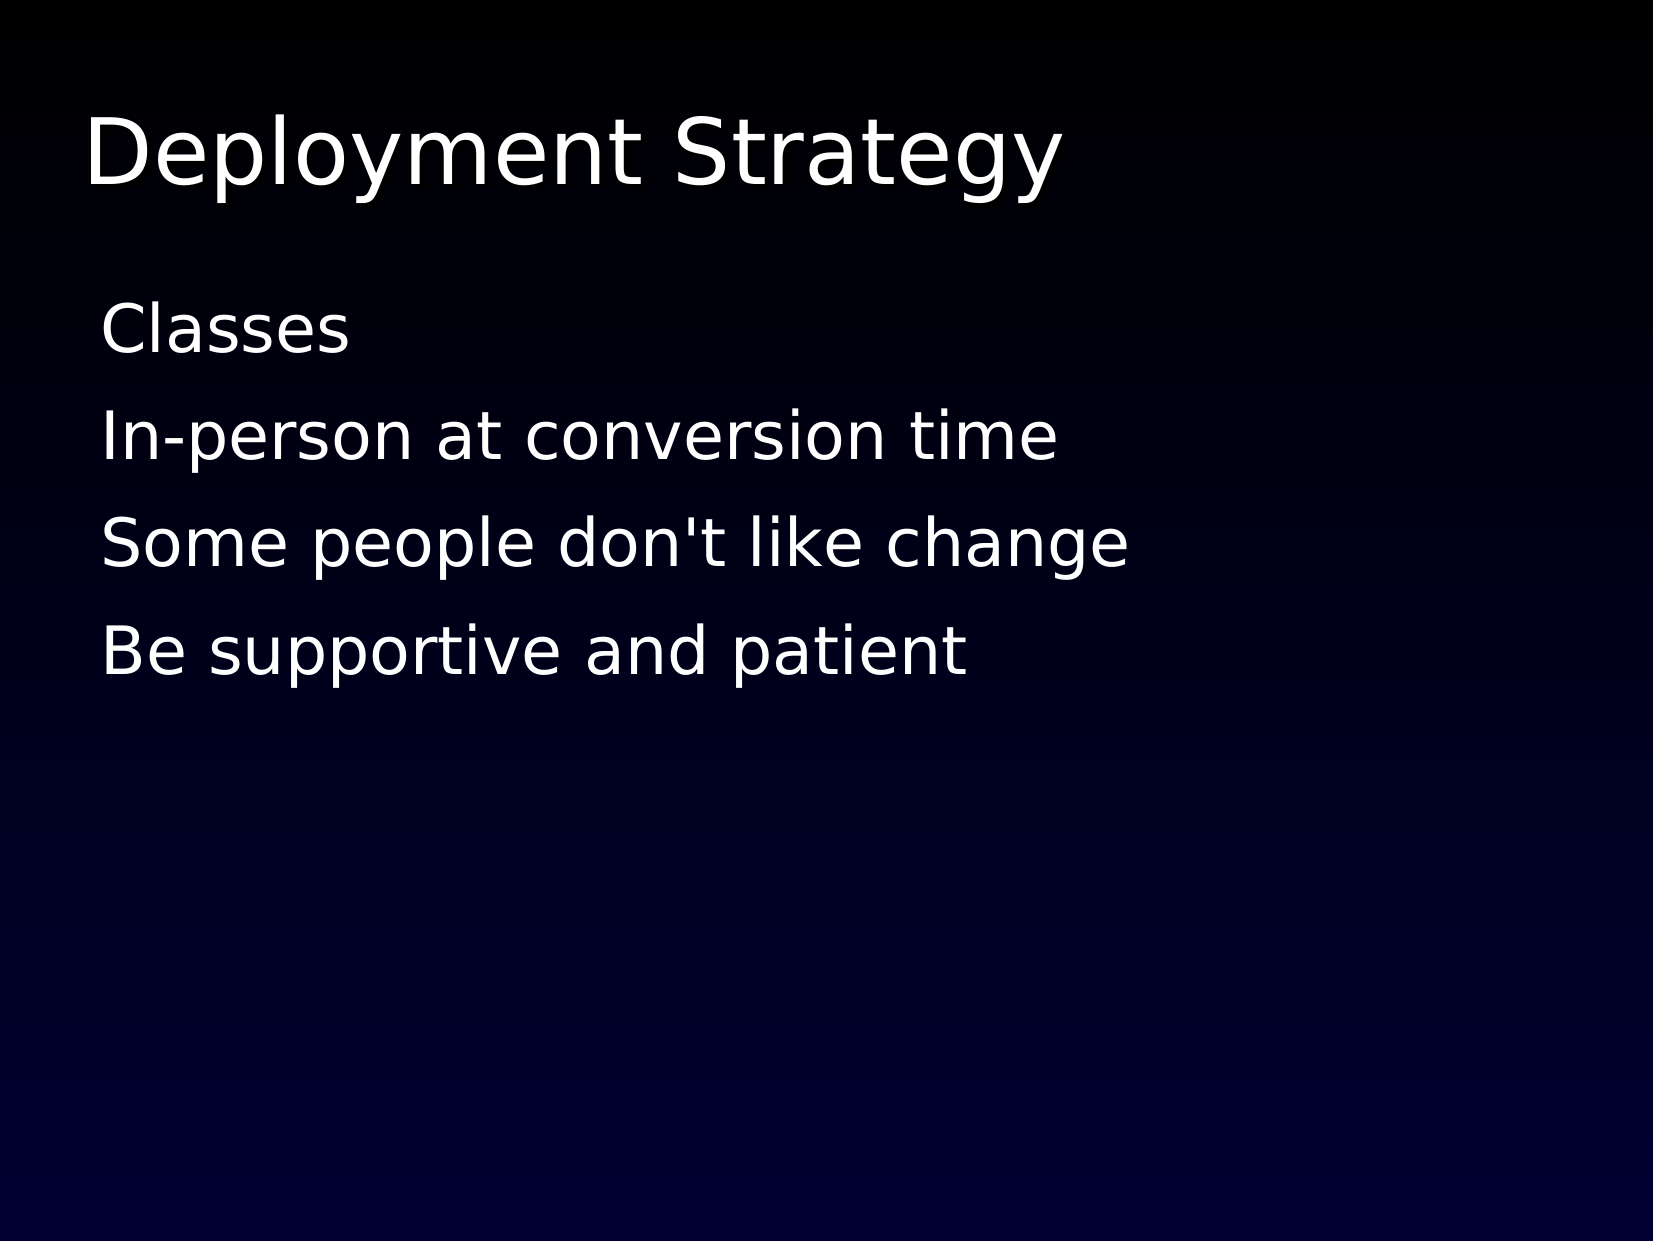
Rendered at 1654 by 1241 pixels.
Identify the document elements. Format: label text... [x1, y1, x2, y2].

list Classes In-person at conversion time Some people don't like change Be supportive and patient [82, 290, 1571, 1109]
title Deployment Strategy [82, 49, 1571, 257]
